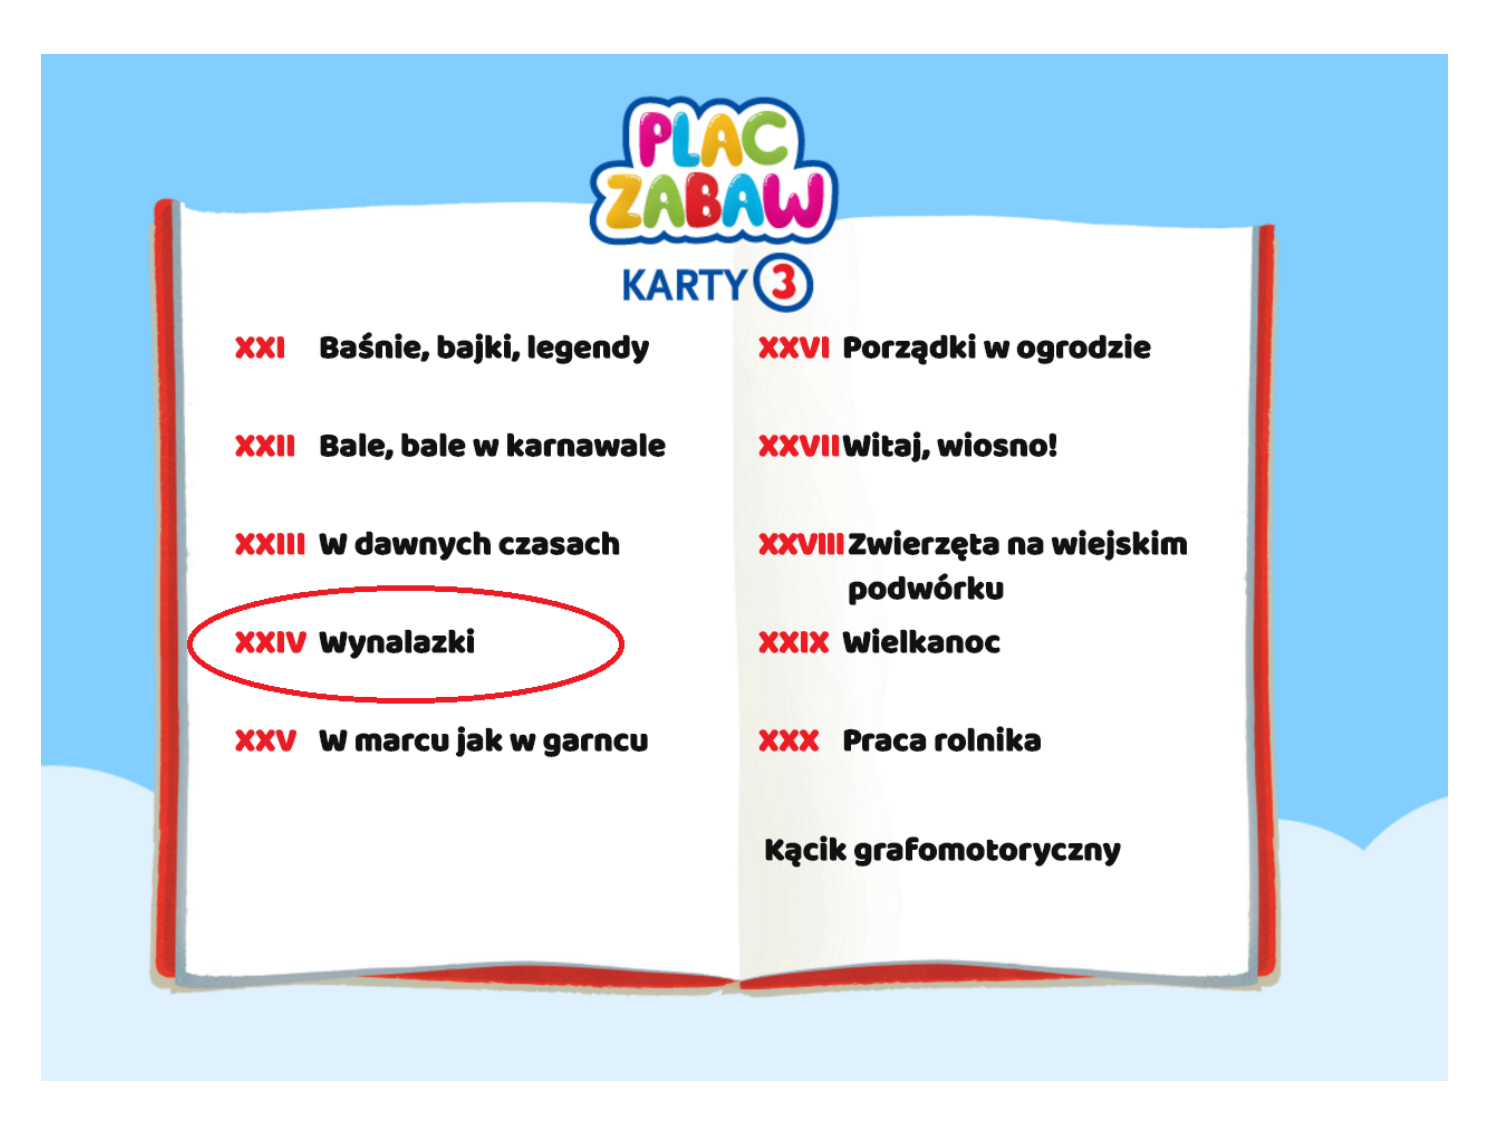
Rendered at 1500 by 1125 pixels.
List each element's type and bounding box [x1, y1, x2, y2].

picture [41, 54, 1448, 1081]
